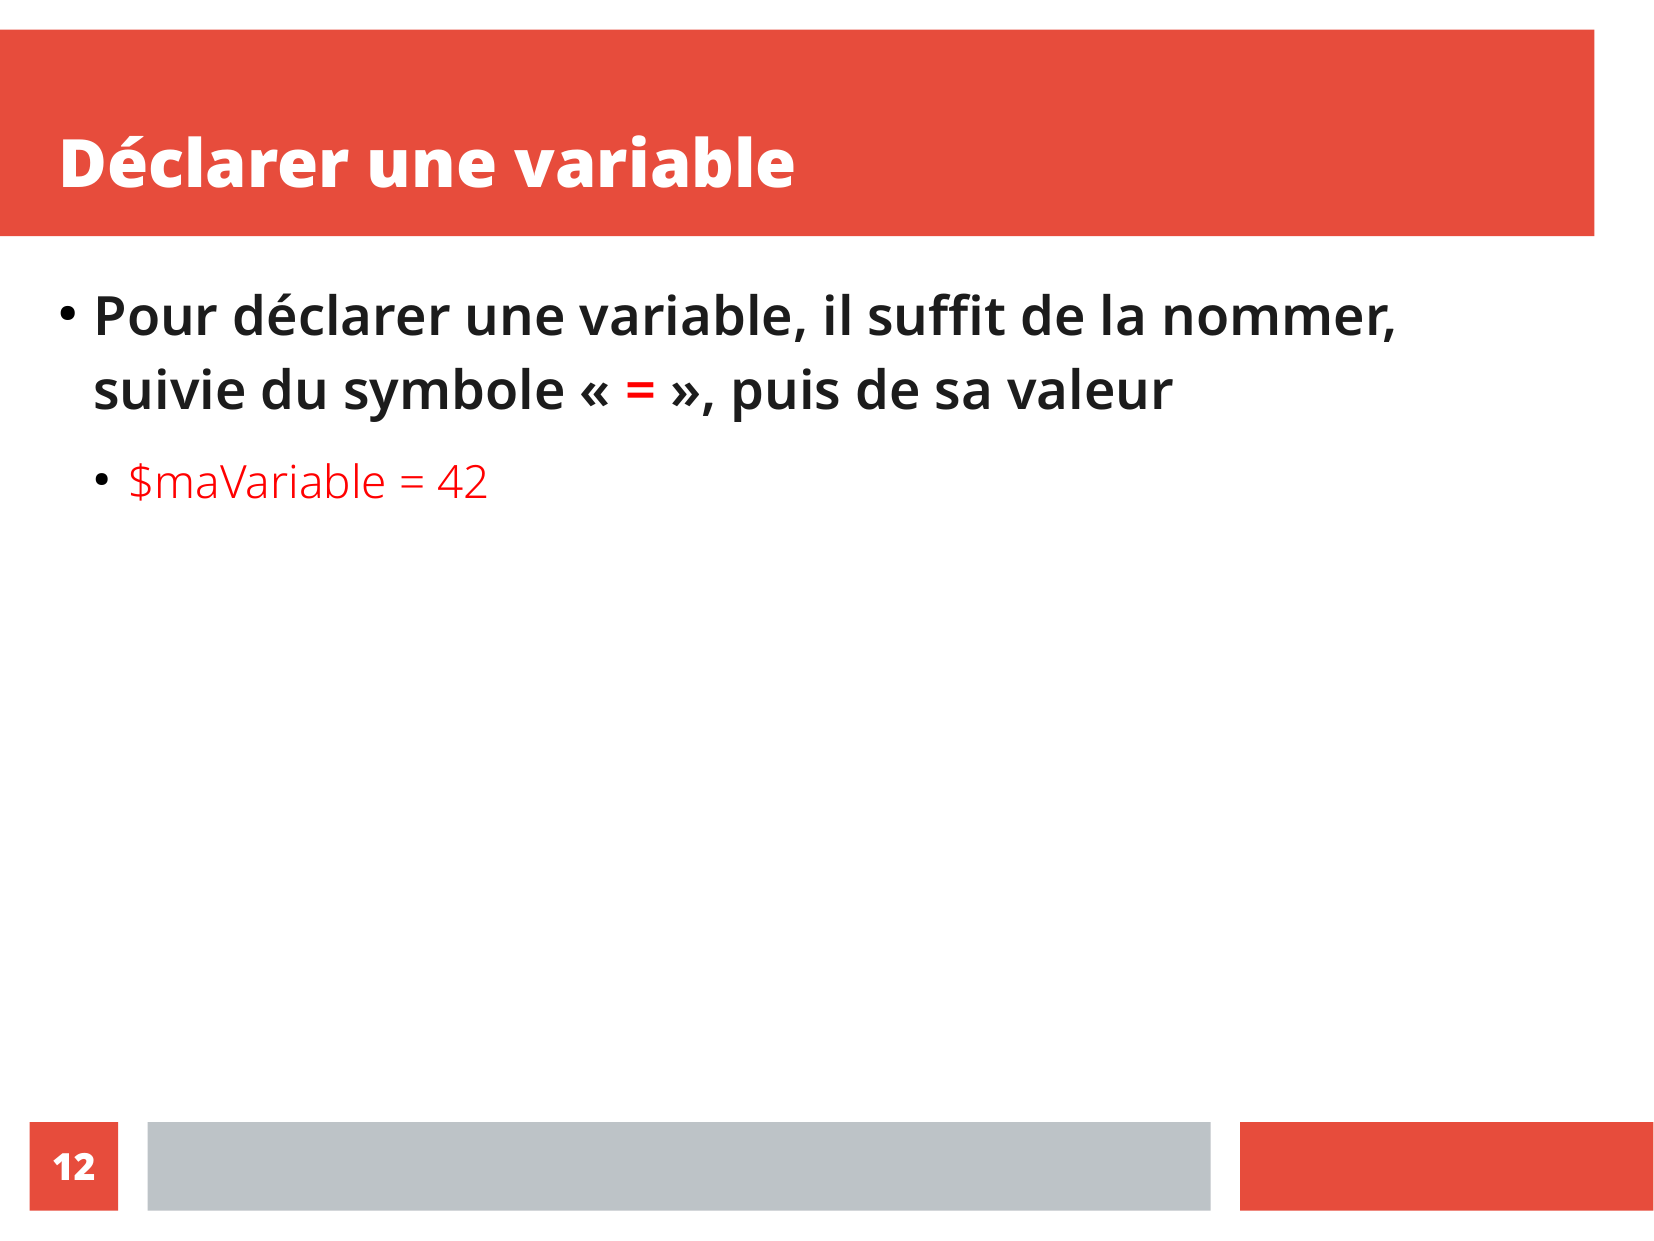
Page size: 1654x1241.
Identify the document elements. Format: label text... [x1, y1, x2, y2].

title Déclarer une variable [58, 59, 1594, 207]
list Pour déclarer une variable, il suffit de la nommer, suivie du symbole « = », puis de sa valeur $maVariable = 42 [58, 277, 1564, 815]
